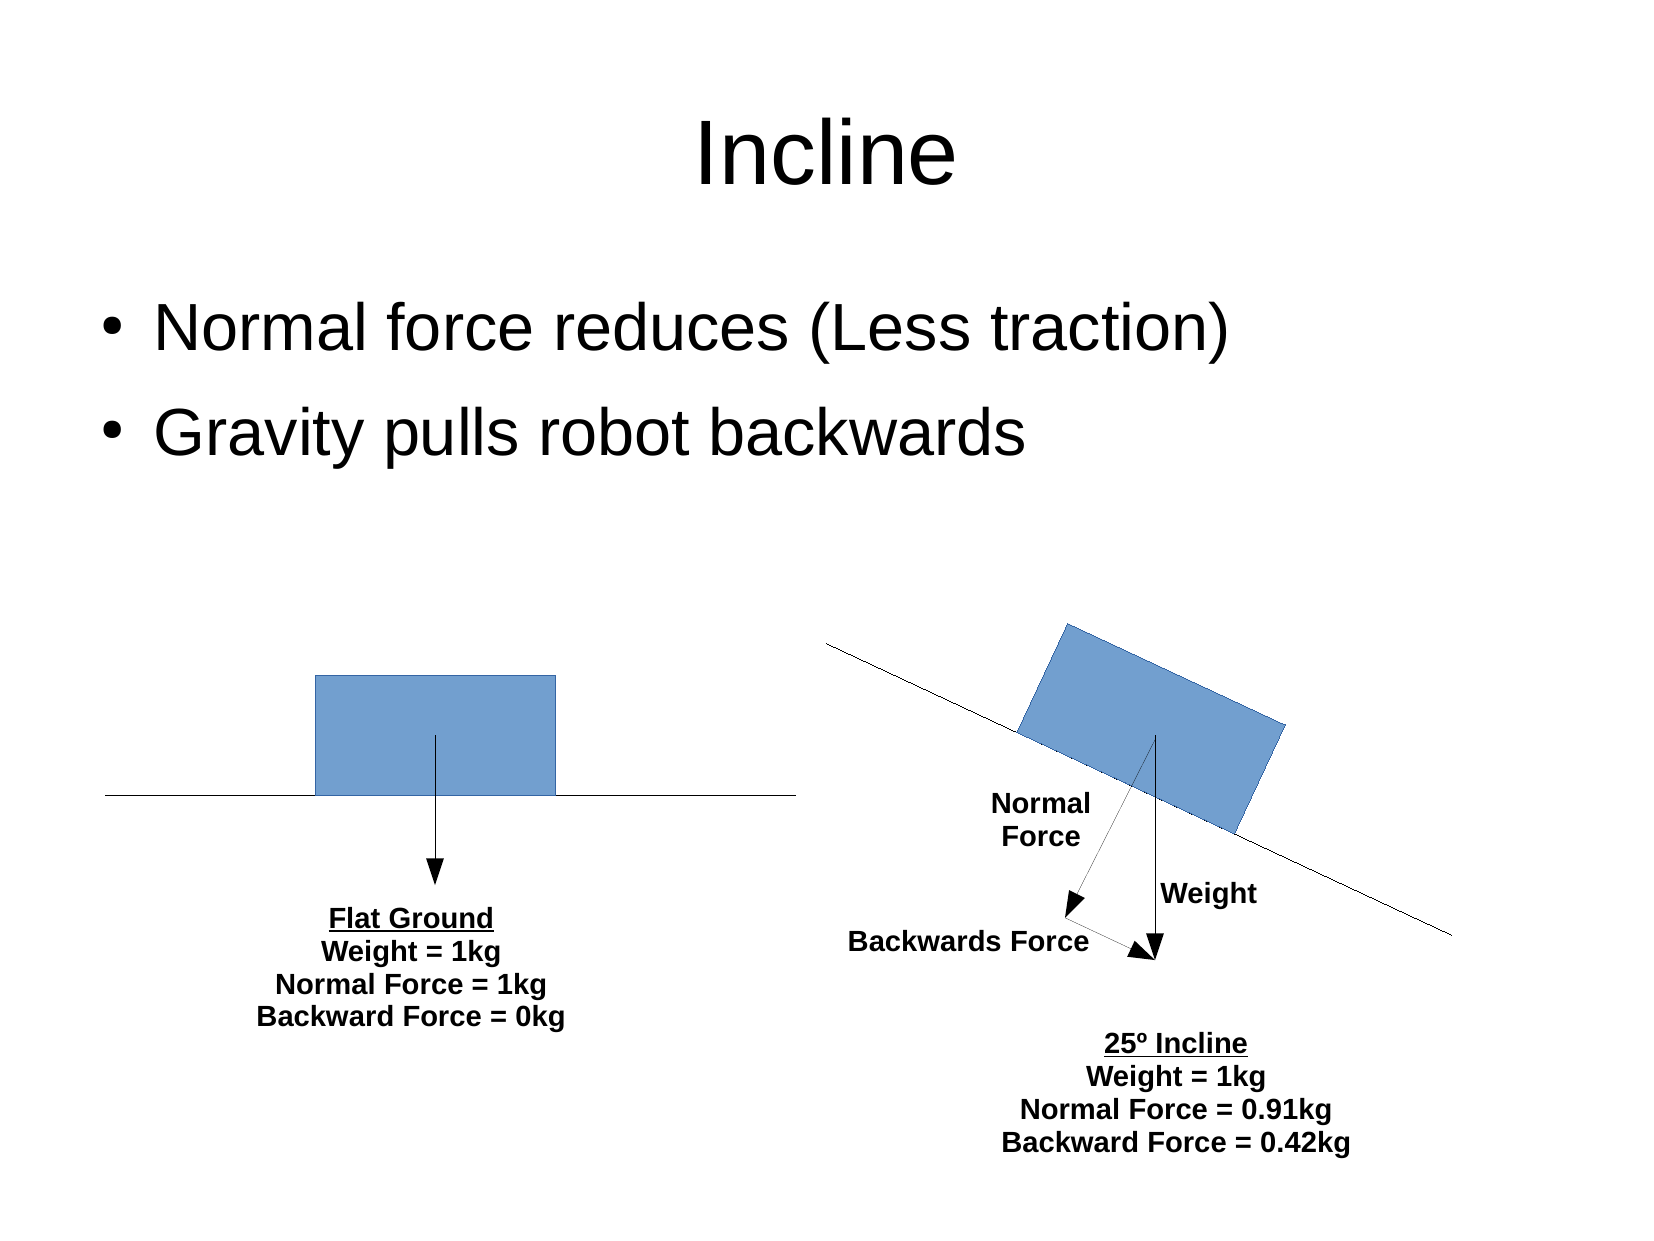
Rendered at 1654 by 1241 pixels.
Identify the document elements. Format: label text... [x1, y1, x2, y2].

text_box Flat Ground Weight = 1kg Normal Force = 1kg Backward Force = 0kg [225, 894, 598, 1041]
text_box 25º Incline Weight = 1kg Normal Force = 0.91kg Backward Force = 0.42kg [870, 1020, 1483, 1166]
text_box Backwards Force [782, 917, 1156, 999]
text_box Weight [1022, 870, 1396, 951]
text_box [1136, 742, 1155, 780]
text_box [315, 675, 556, 796]
text_box Normal Force [855, 780, 1228, 861]
title Incline [82, 49, 1571, 257]
list Normal force reduces (Less traction) Gravity pulls robot backwards [82, 290, 1571, 1010]
text_box [1016, 623, 1286, 834]
